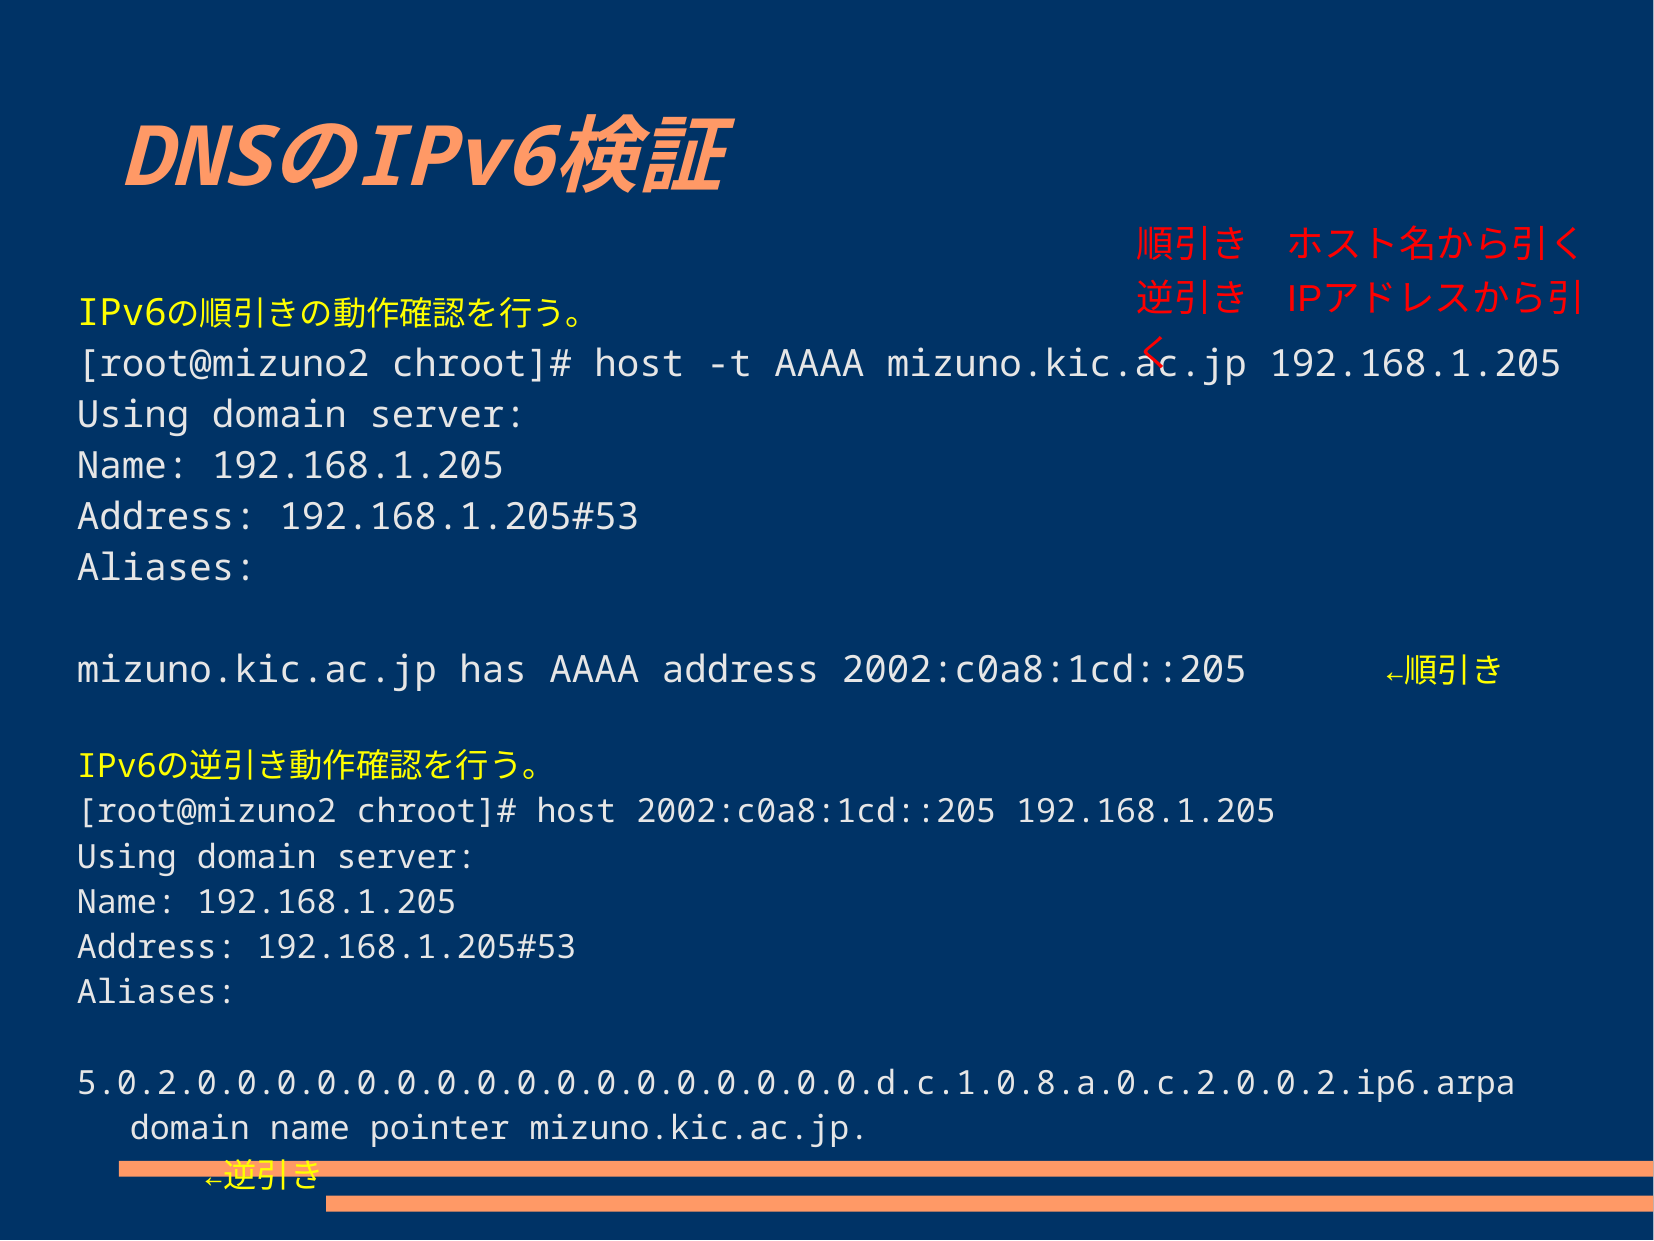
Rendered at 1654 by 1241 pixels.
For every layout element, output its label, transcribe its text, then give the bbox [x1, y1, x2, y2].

title DNSのIPv6検証 [121, 46, 1534, 254]
text_box 順引き ホスト名から引く 逆引き IPアドレスから引く [1122, 206, 1625, 302]
list IPv6の順引きの動作確認を行う。 [root@mizuno2 chroot]# host -t AAAA mizuno.kic.ac.jp 192.168.1.205 Using domain server: Name: 192.168.1.205 Address: 192.168.1.205#53 Aliases: mizuno.kic.ac.jp has AAAA address 2002:c0a8:1cd::205 ←順引き IPv6の逆引き動作確認を行う。 [root@mizuno2 chroot]# host 2002:c0a8:1cd::205 192.168.1.205 Using domain server: Name: 192.168.1.205 Address: 192.168.1.205#53 Aliases: 5.0.2.0.0.0.0.0.0.0.0.0.0.0.0.0.0.0.0.0.d.c.1.0.8.a.0.c.2.0.0.2.ip6.arpa domain name pointer mizuno.kic.ac.jp. ←逆引き /* 5.0.2.0.0.0.0.0.0.0.0.0.0.0.0.0.0.0.0.0.d.c.1.0.8.a.0.c.2.0.0.2 ←2002:c0a8:1cd::205 */ [59, 285, 1625, 1152]
